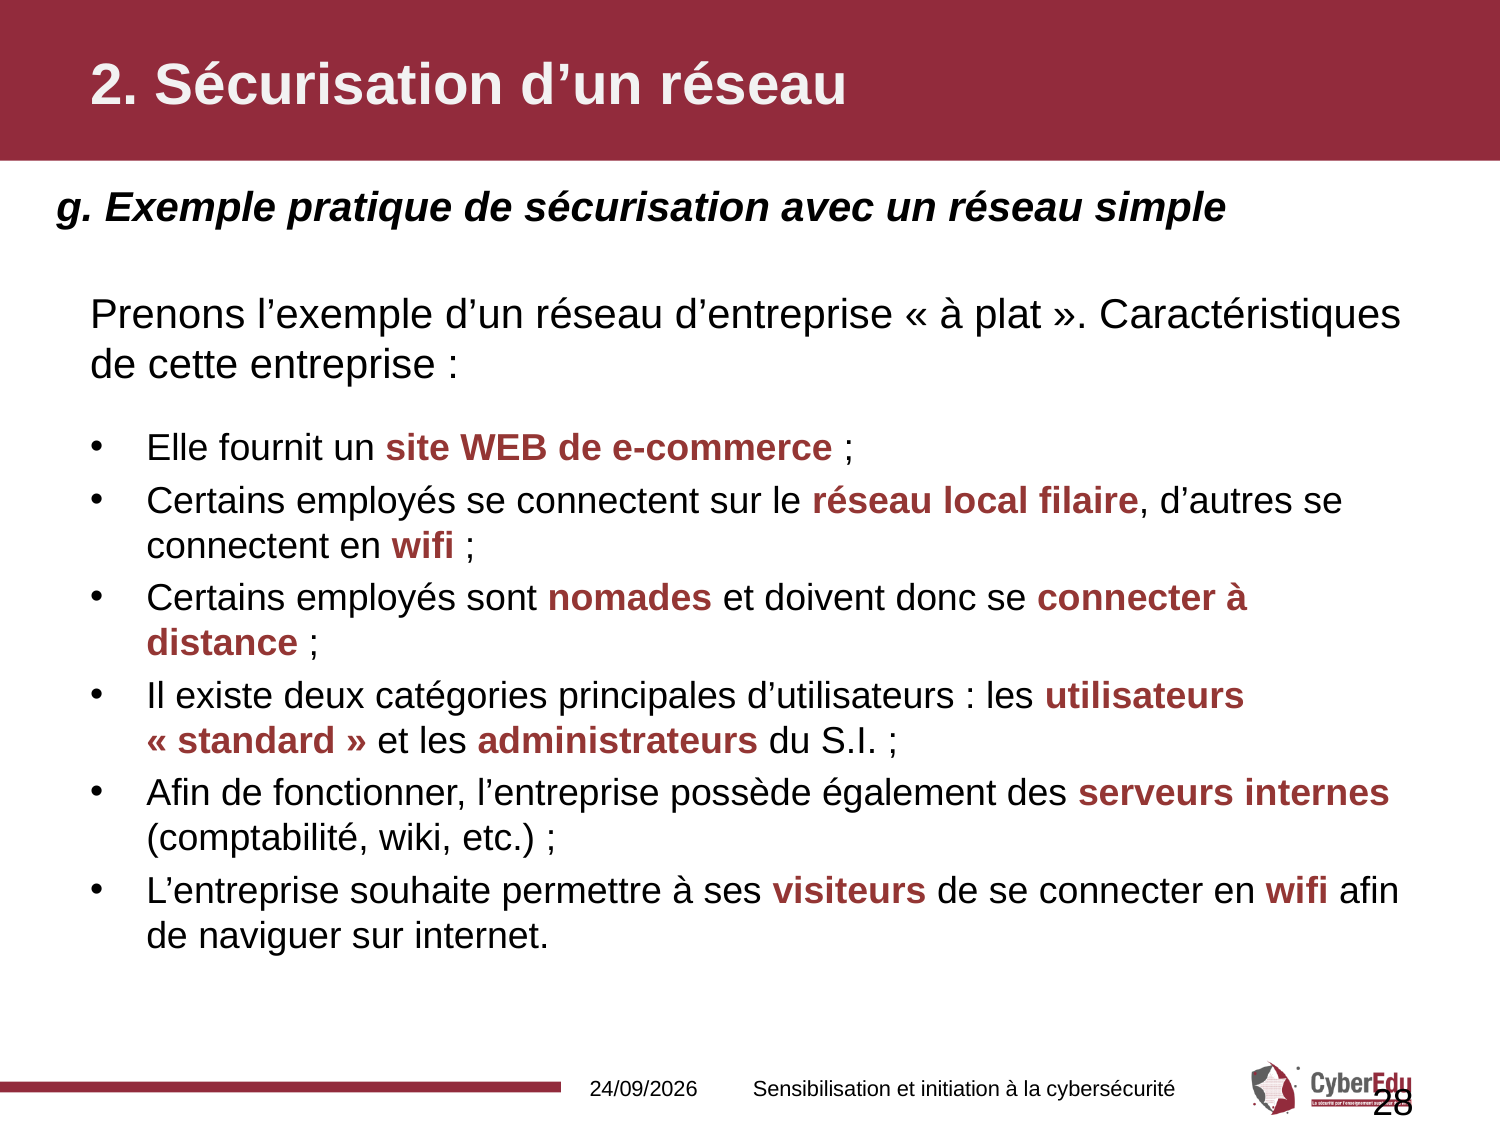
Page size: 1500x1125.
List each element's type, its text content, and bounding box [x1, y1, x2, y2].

slide_number 15/11/2020 [561, 1057, 727, 1118]
title 2. Sécurisation d’un réseau [75, 1, 1425, 161]
text_box g. Exemple pratique de sécurisation avec un réseau simple [41, 172, 1471, 268]
picture [1398, 1091, 1407, 1100]
footer Sensibilisation et initiation à la cybersécurité [738, 1057, 1236, 1118]
picture [1246, 1060, 1412, 1115]
picture [1397, 1103, 1408, 1113]
list Prenons l’exemple d’un réseau d’entreprise « à plat ». Caractéristiques de cette entreprise : Elle fournit un site WEB de e-commerce ; Certains employés se connectent sur le réseau local filaire, d’autres se connectent en wifi ; Certains employés sont nomades et doivent donc se connecter à distance ; Il existe deux catégories principales d’utilisateurs : les utilisateurs « standard » et les administrateurs du S.I. ; Afin de fonctionner, l’entreprise possède également des serveurs internes (comptabilité, wiki, etc.) ; L’entreprise souhaite permettre à ses visiteurs de se connecter en wifi afin de naviguer sur internet. [75, 278, 1425, 1035]
